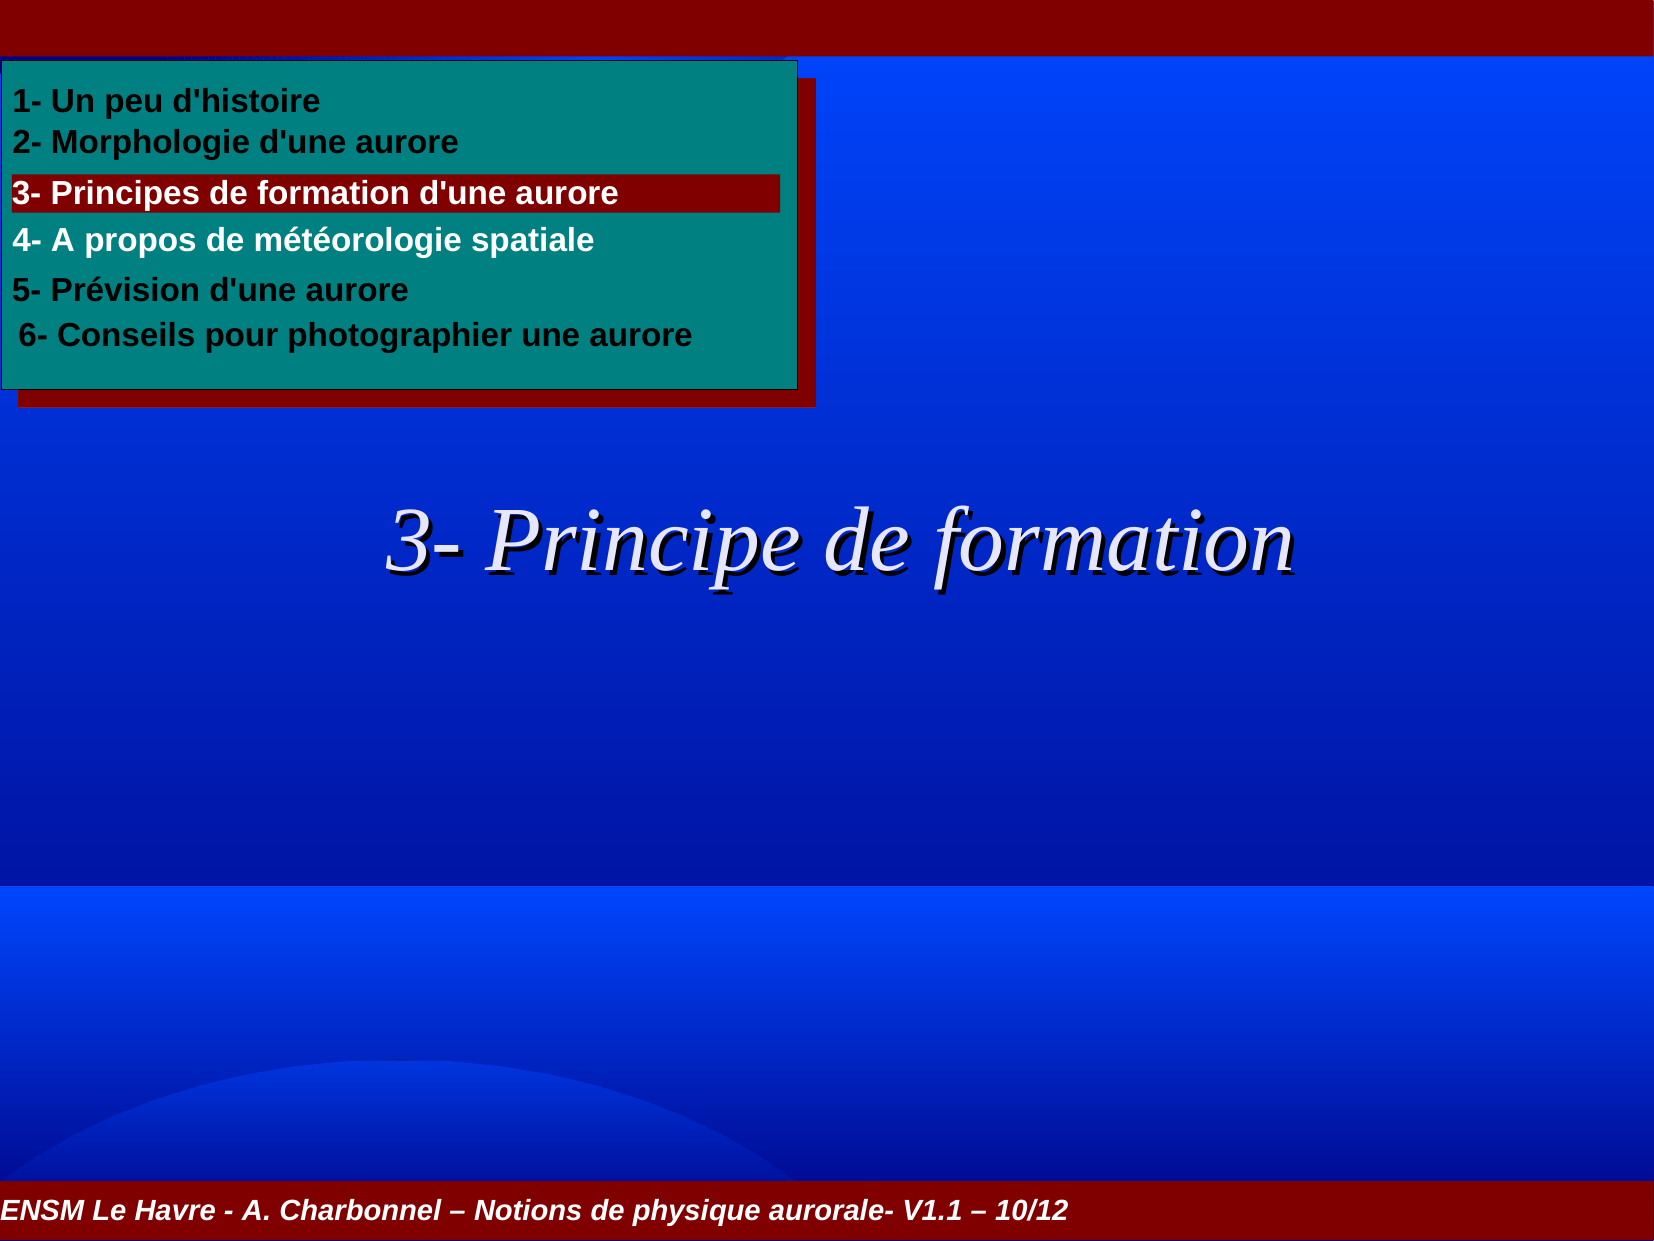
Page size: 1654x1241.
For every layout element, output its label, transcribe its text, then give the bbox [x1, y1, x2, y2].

text_box 6- Conseils pour photographier une aurore [18, 316, 787, 355]
text_box 5- Prévision d'une aurore [11, 271, 781, 310]
text_box [0, 0, 1654, 57]
text_box ENSM Le Havre - A. Charbonnel – Notions de physique aurorale- V1.1 – 10/12 [0, 1181, 1654, 1241]
text_box 2- Morphologie d'une aurore [12, 124, 781, 163]
text_box 3- Principes de formation d'une aurore [11, 174, 781, 213]
text_box [1, 60, 798, 390]
title 3- Principe de formation [147, 488, 1536, 591]
text_box 1- Un peu d'histoire [12, 82, 781, 122]
text_box 4- A propos de météorologie spatiale [12, 221, 722, 260]
